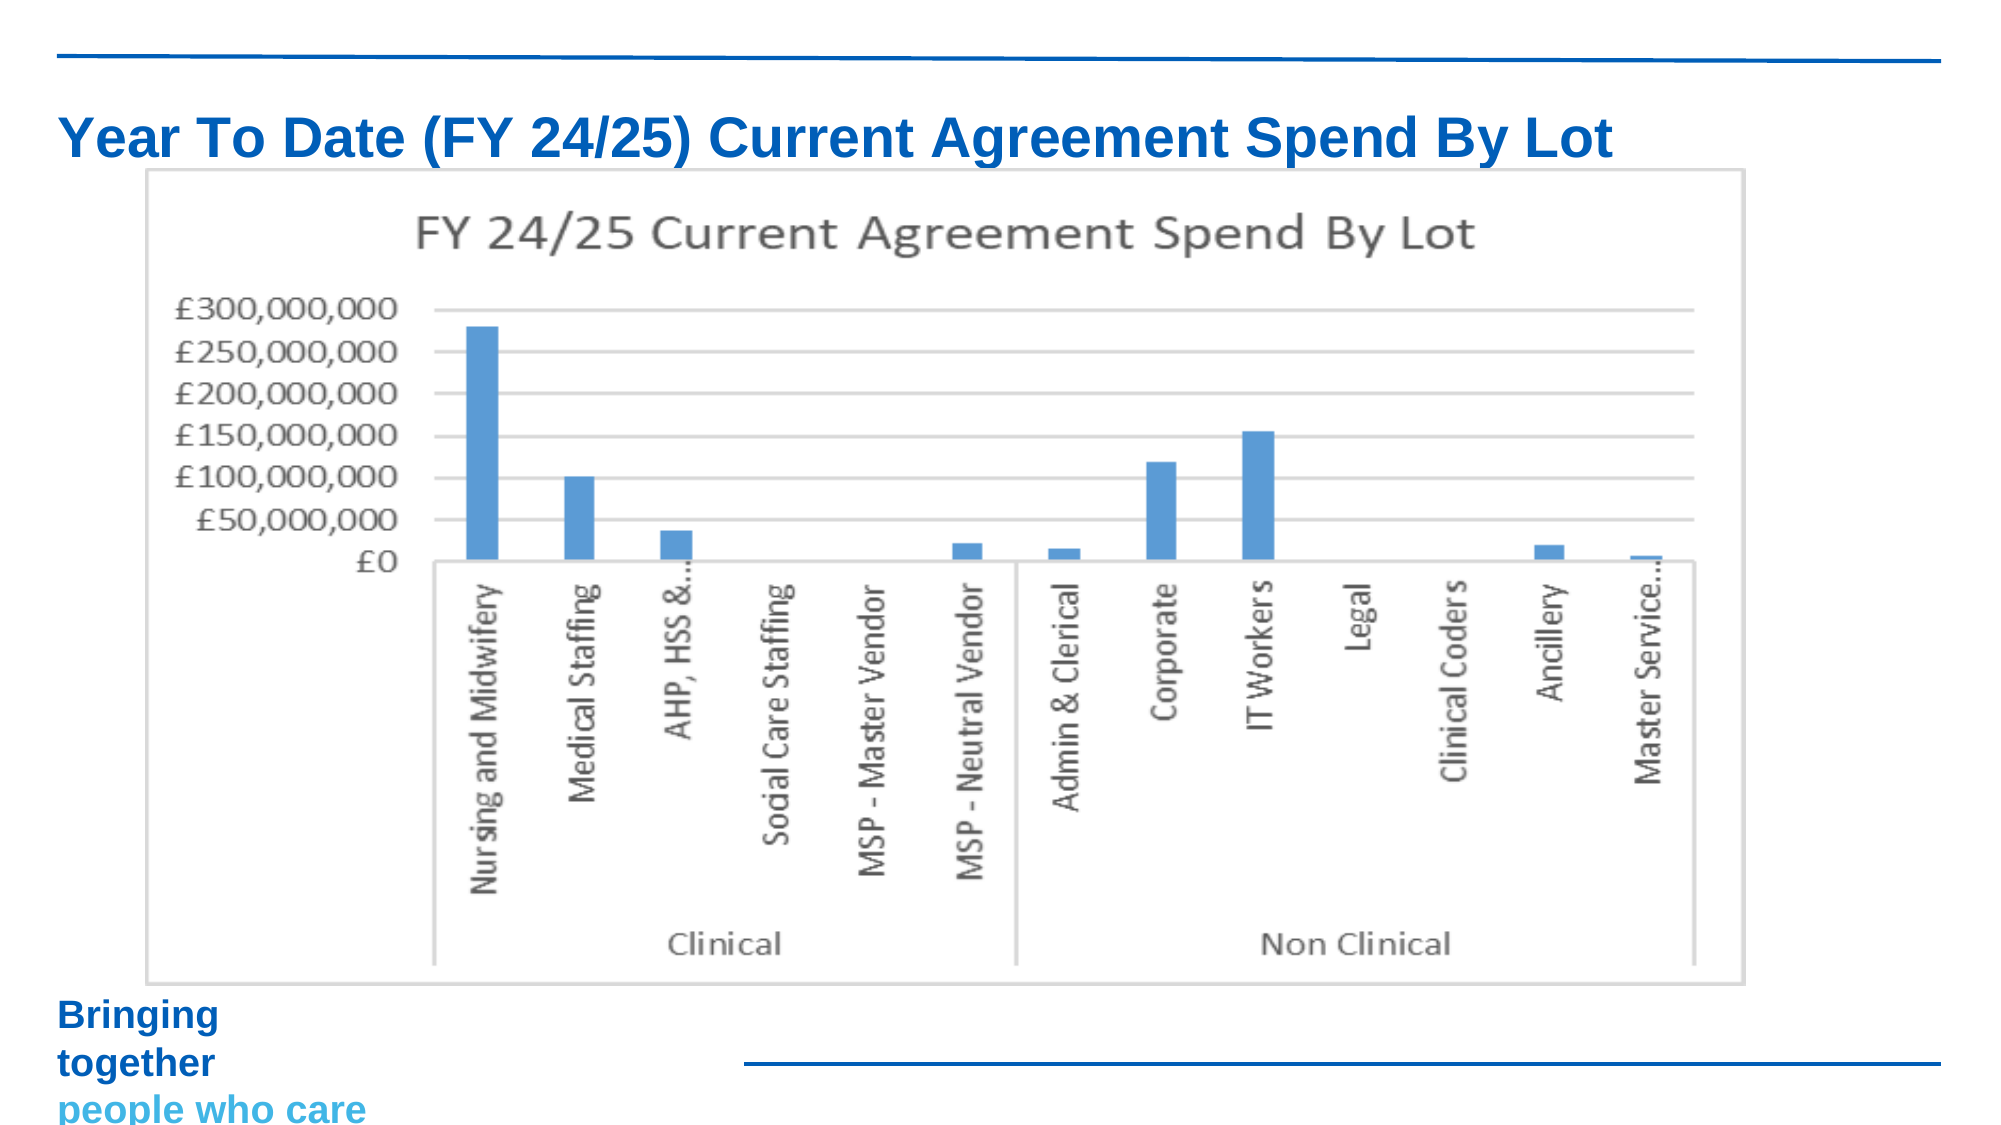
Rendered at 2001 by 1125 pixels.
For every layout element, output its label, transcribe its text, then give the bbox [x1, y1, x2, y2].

title Year To Date (FY 24/25) Current Agreement Spend By Lot [56, 90, 1836, 194]
picture [145, 168, 1746, 986]
text_box Bringing together people who care [56, 989, 382, 1125]
